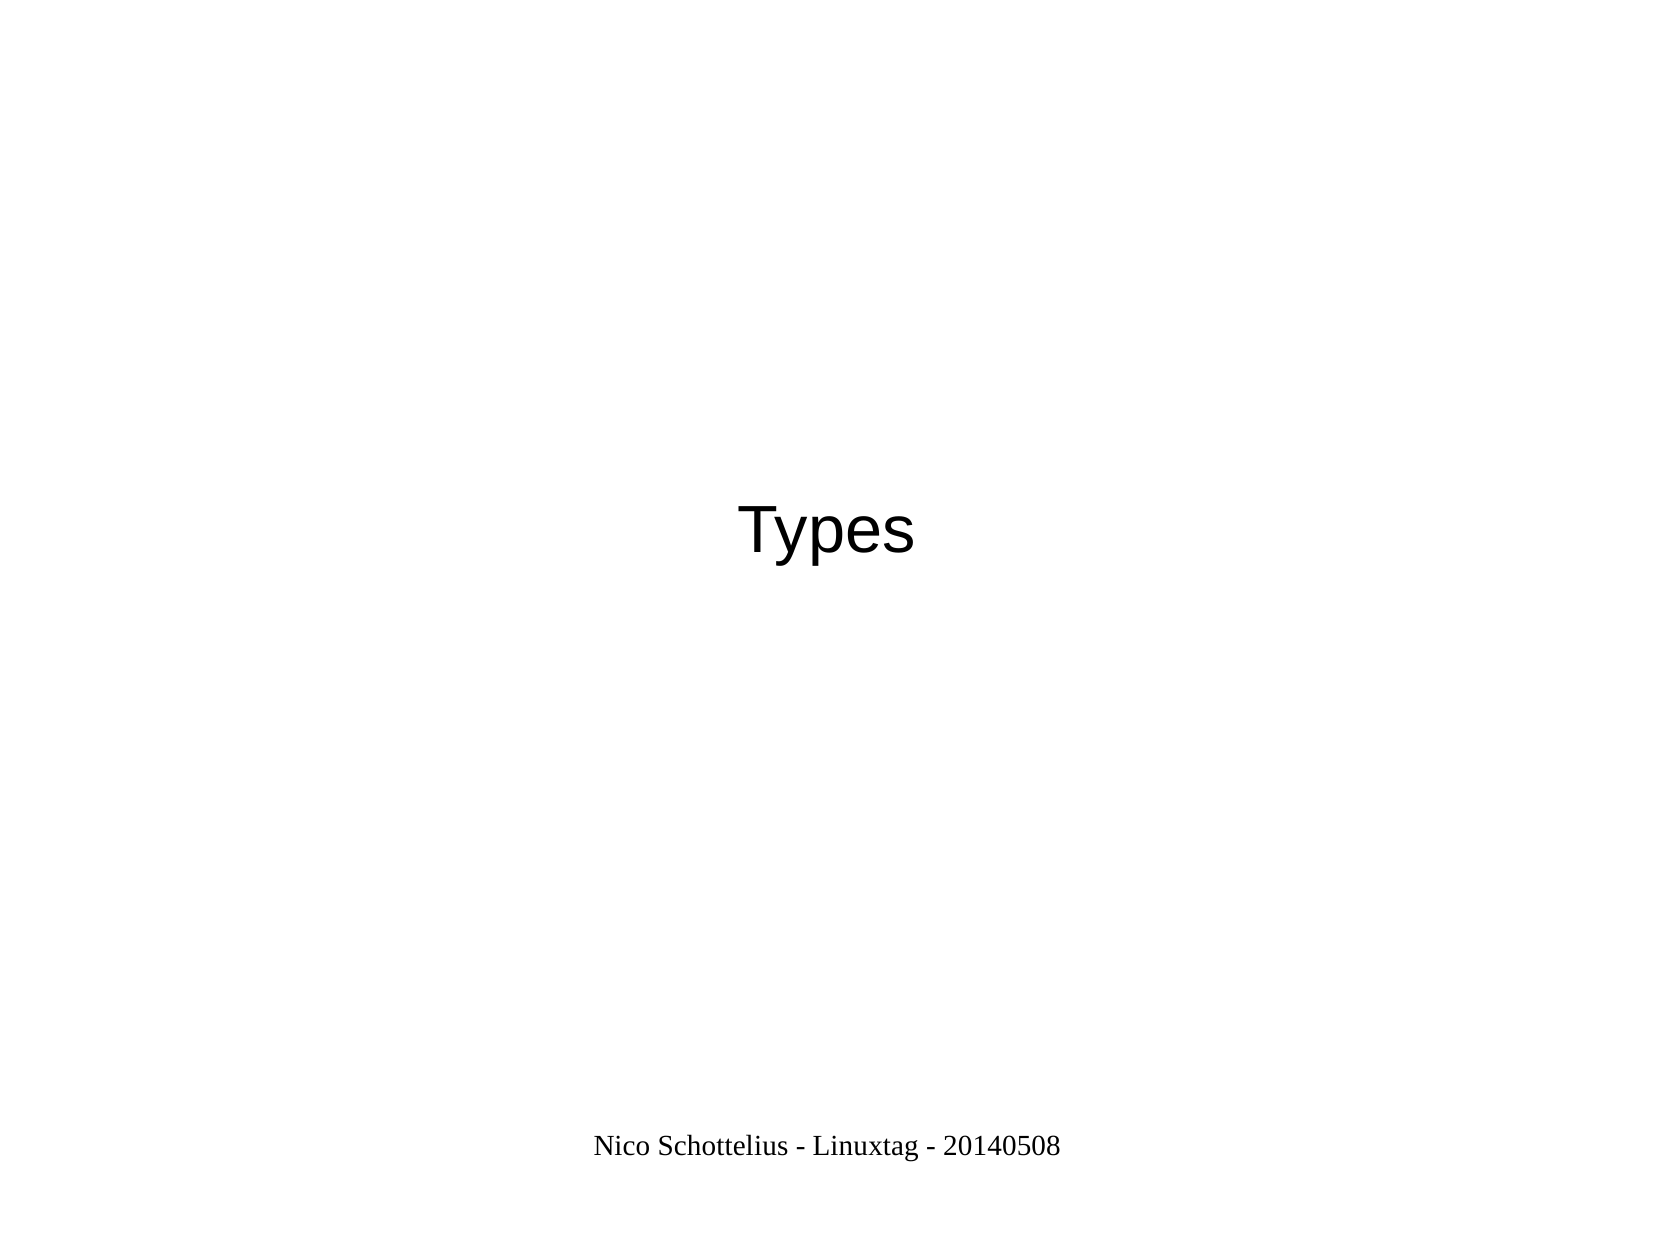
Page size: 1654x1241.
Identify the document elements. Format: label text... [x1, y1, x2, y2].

subtitle Types [82, 49, 1571, 1010]
